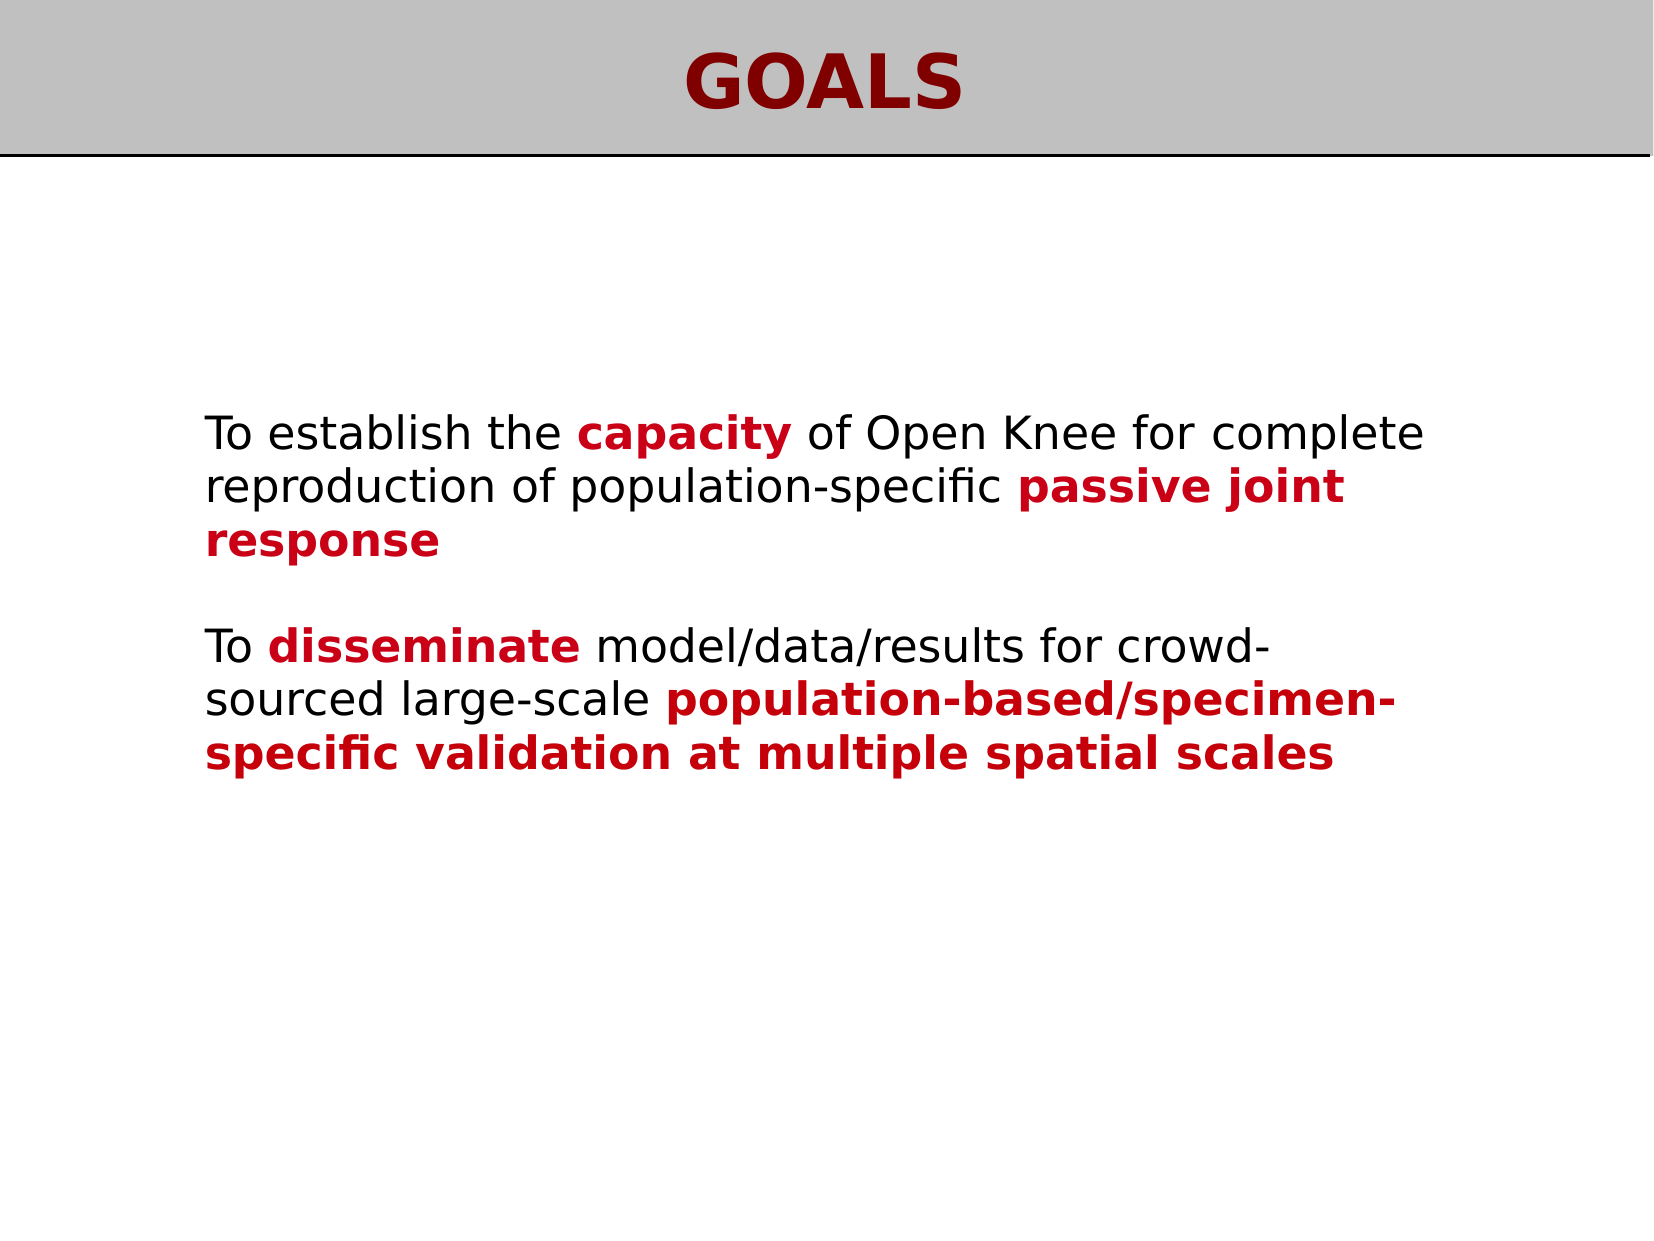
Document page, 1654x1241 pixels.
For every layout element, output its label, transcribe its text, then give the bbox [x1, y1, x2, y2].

text_box [0, 0, 1654, 156]
text_box To establish the capacity of Open Knee for complete reproduction of population-specific passive joint response To disseminate model/data/results for crowd-sourced large-scale population-based/specimen-specific validation at multiple spatial scales [189, 399, 1464, 841]
text_box GOALS [0, 31, 1651, 134]
